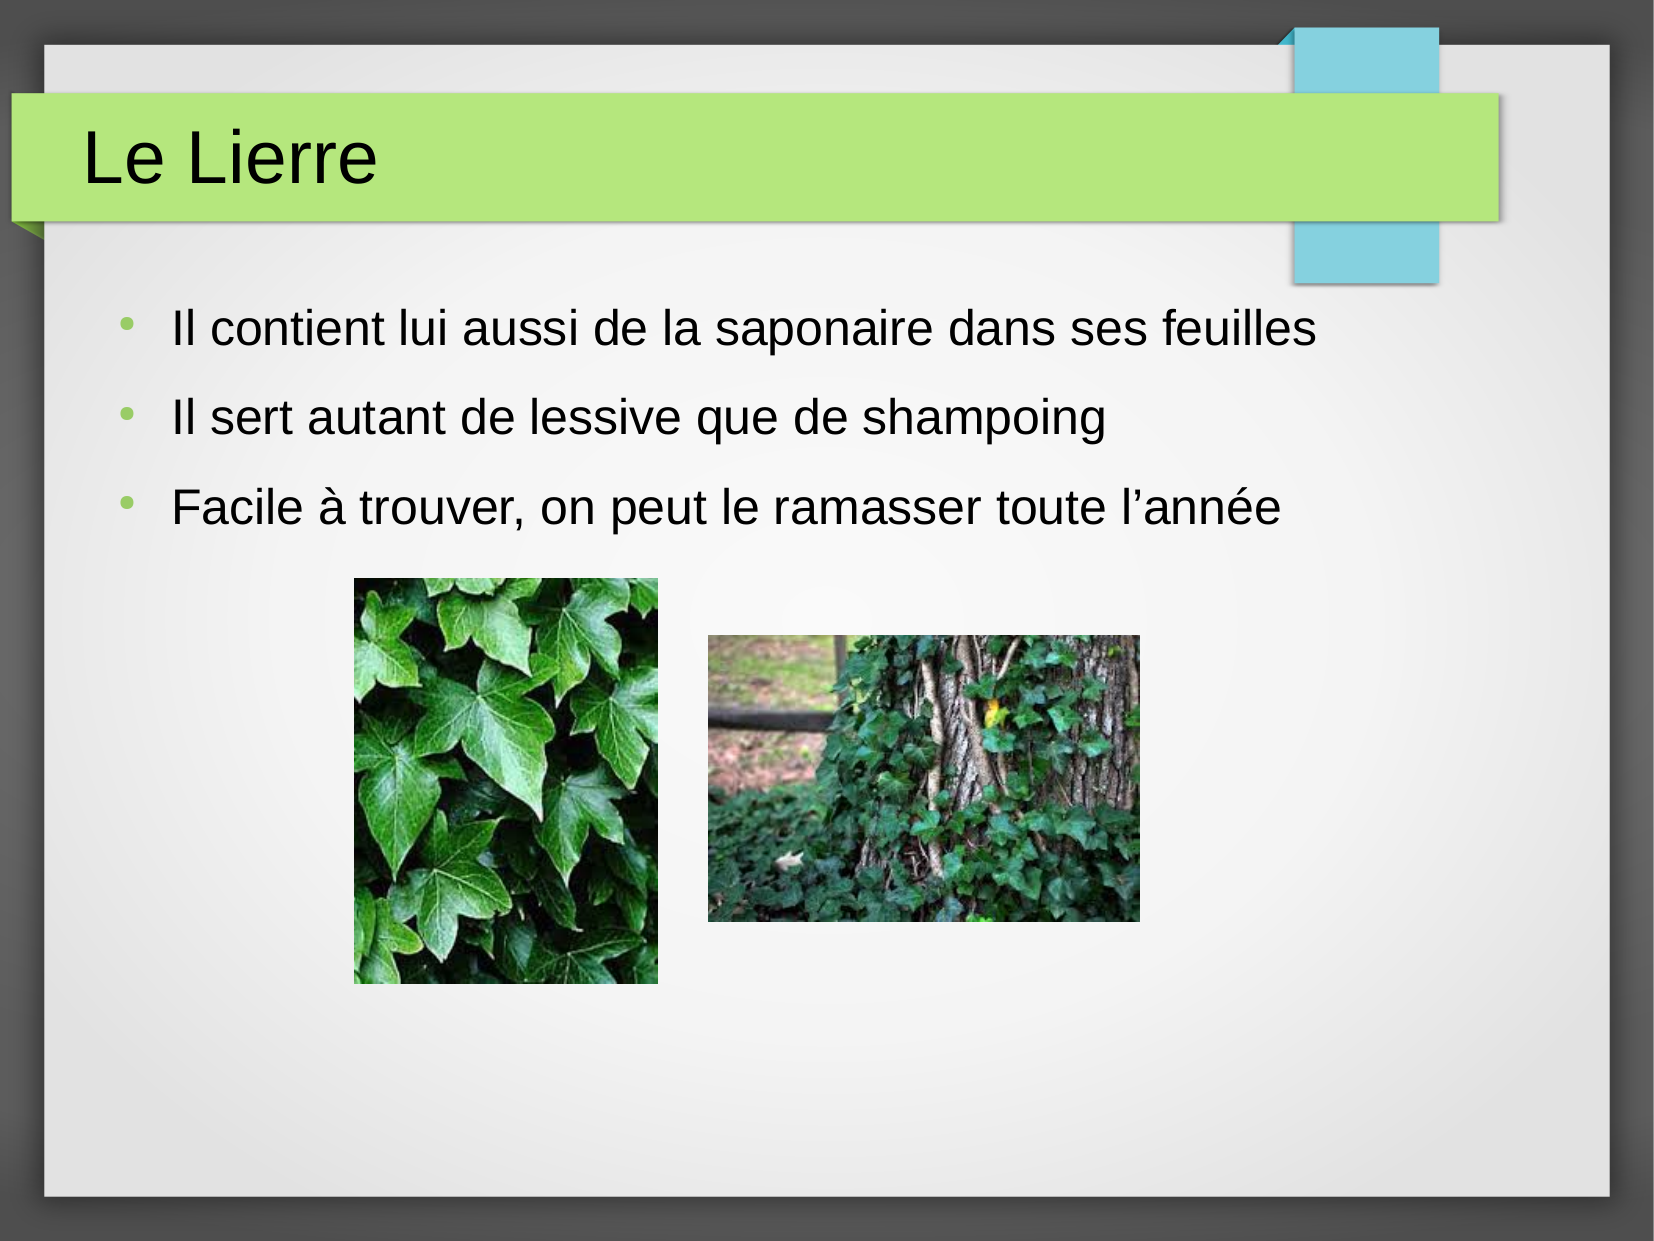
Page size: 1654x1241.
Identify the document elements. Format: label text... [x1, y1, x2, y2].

picture [354, 578, 658, 984]
picture [708, 635, 1140, 922]
title Le Lierre [82, 94, 1264, 213]
list Il contient lui aussi de la saponaire dans ses feuilles Il sert autant de lessive que de shampoing Facile à trouver, on peut le ramasser toute l’année [82, 295, 1571, 1015]
